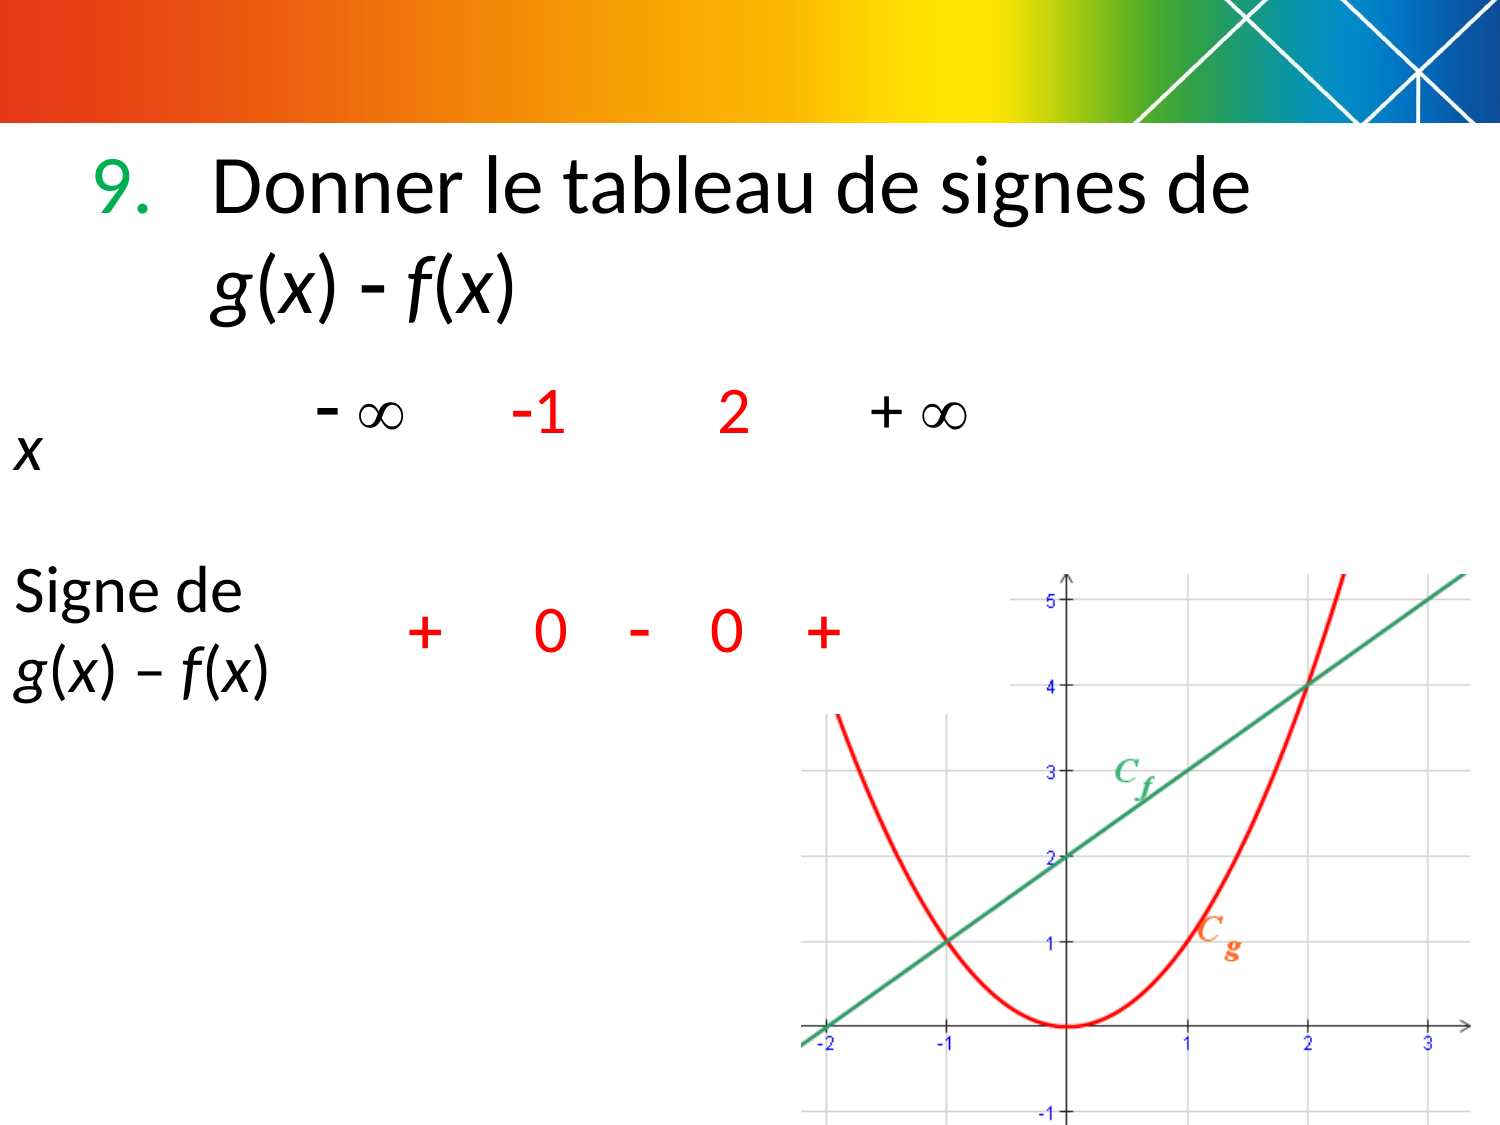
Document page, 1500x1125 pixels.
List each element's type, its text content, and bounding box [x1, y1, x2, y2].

title Donner le tableau de signes de g(x)  f(x) [75, 123, 1426, 439]
table_cell Signe de g(x) – f(x) [0, 537, 301, 714]
picture [0, 0, 1359, 123]
picture [801, 574, 1471, 1125]
picture [1340, 0, 1500, 123]
table_header x [0, 350, 301, 537]
table_cell  0  0  [301, 537, 1010, 714]
table_header   1 2 +  [301, 350, 1010, 537]
